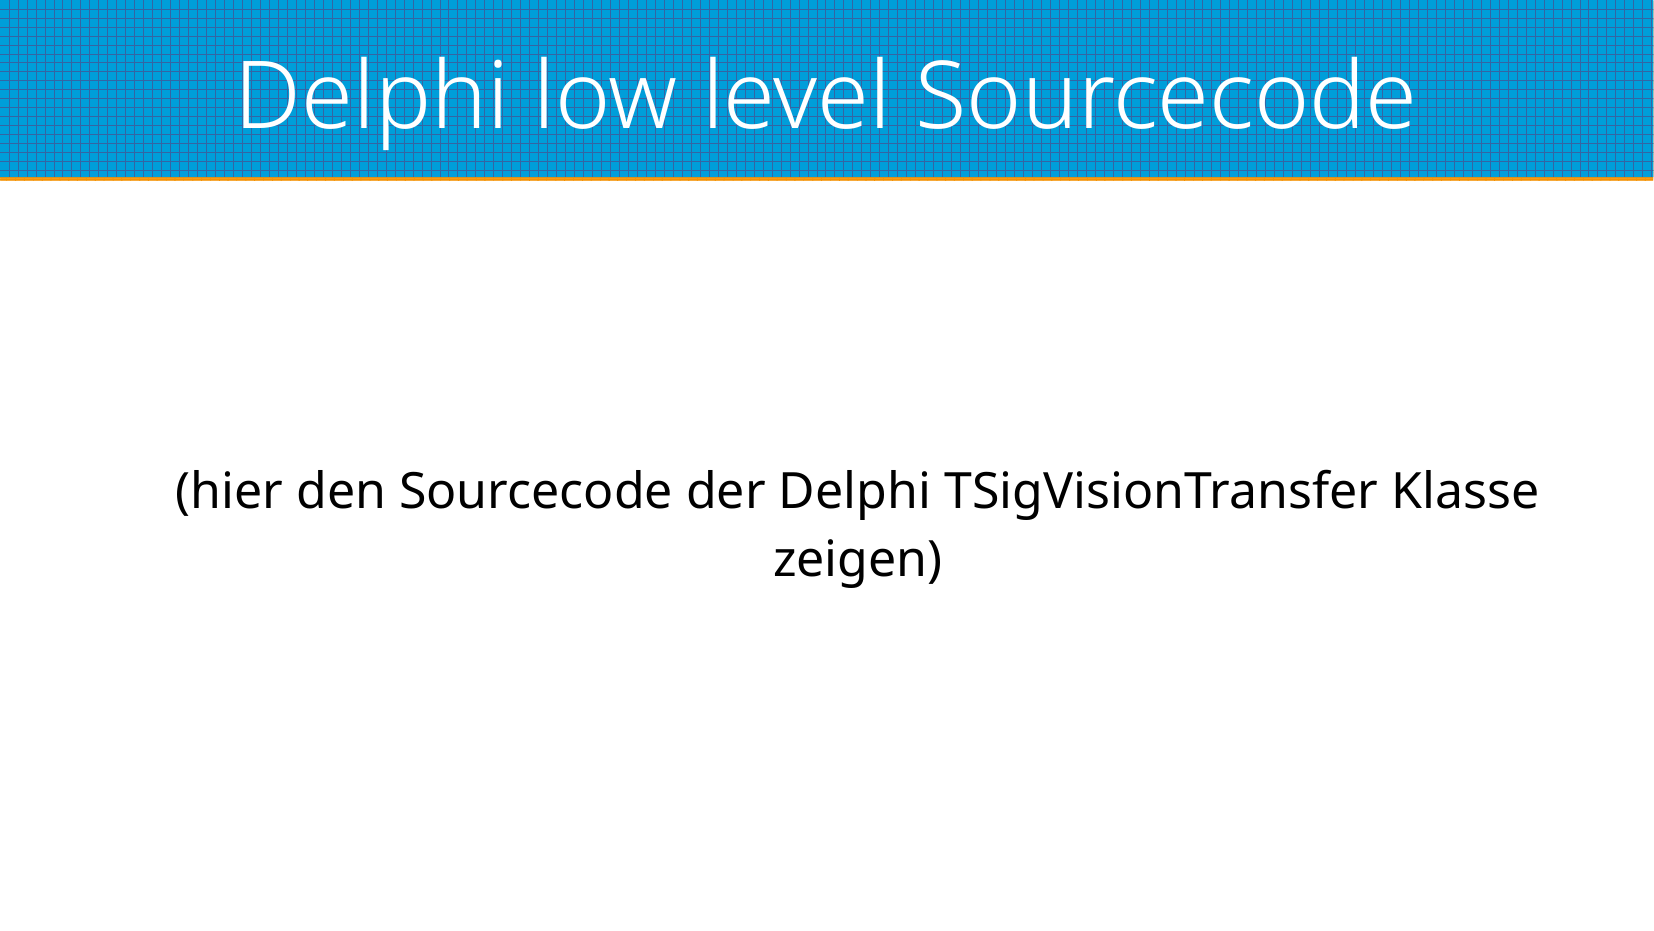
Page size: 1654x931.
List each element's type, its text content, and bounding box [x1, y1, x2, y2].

title Delphi low level Sourcecode [82, 14, 1571, 171]
list (hier den Sourcecode der Delphi TSigVisionTransfer Klasse zeigen) [82, 236, 1563, 811]
